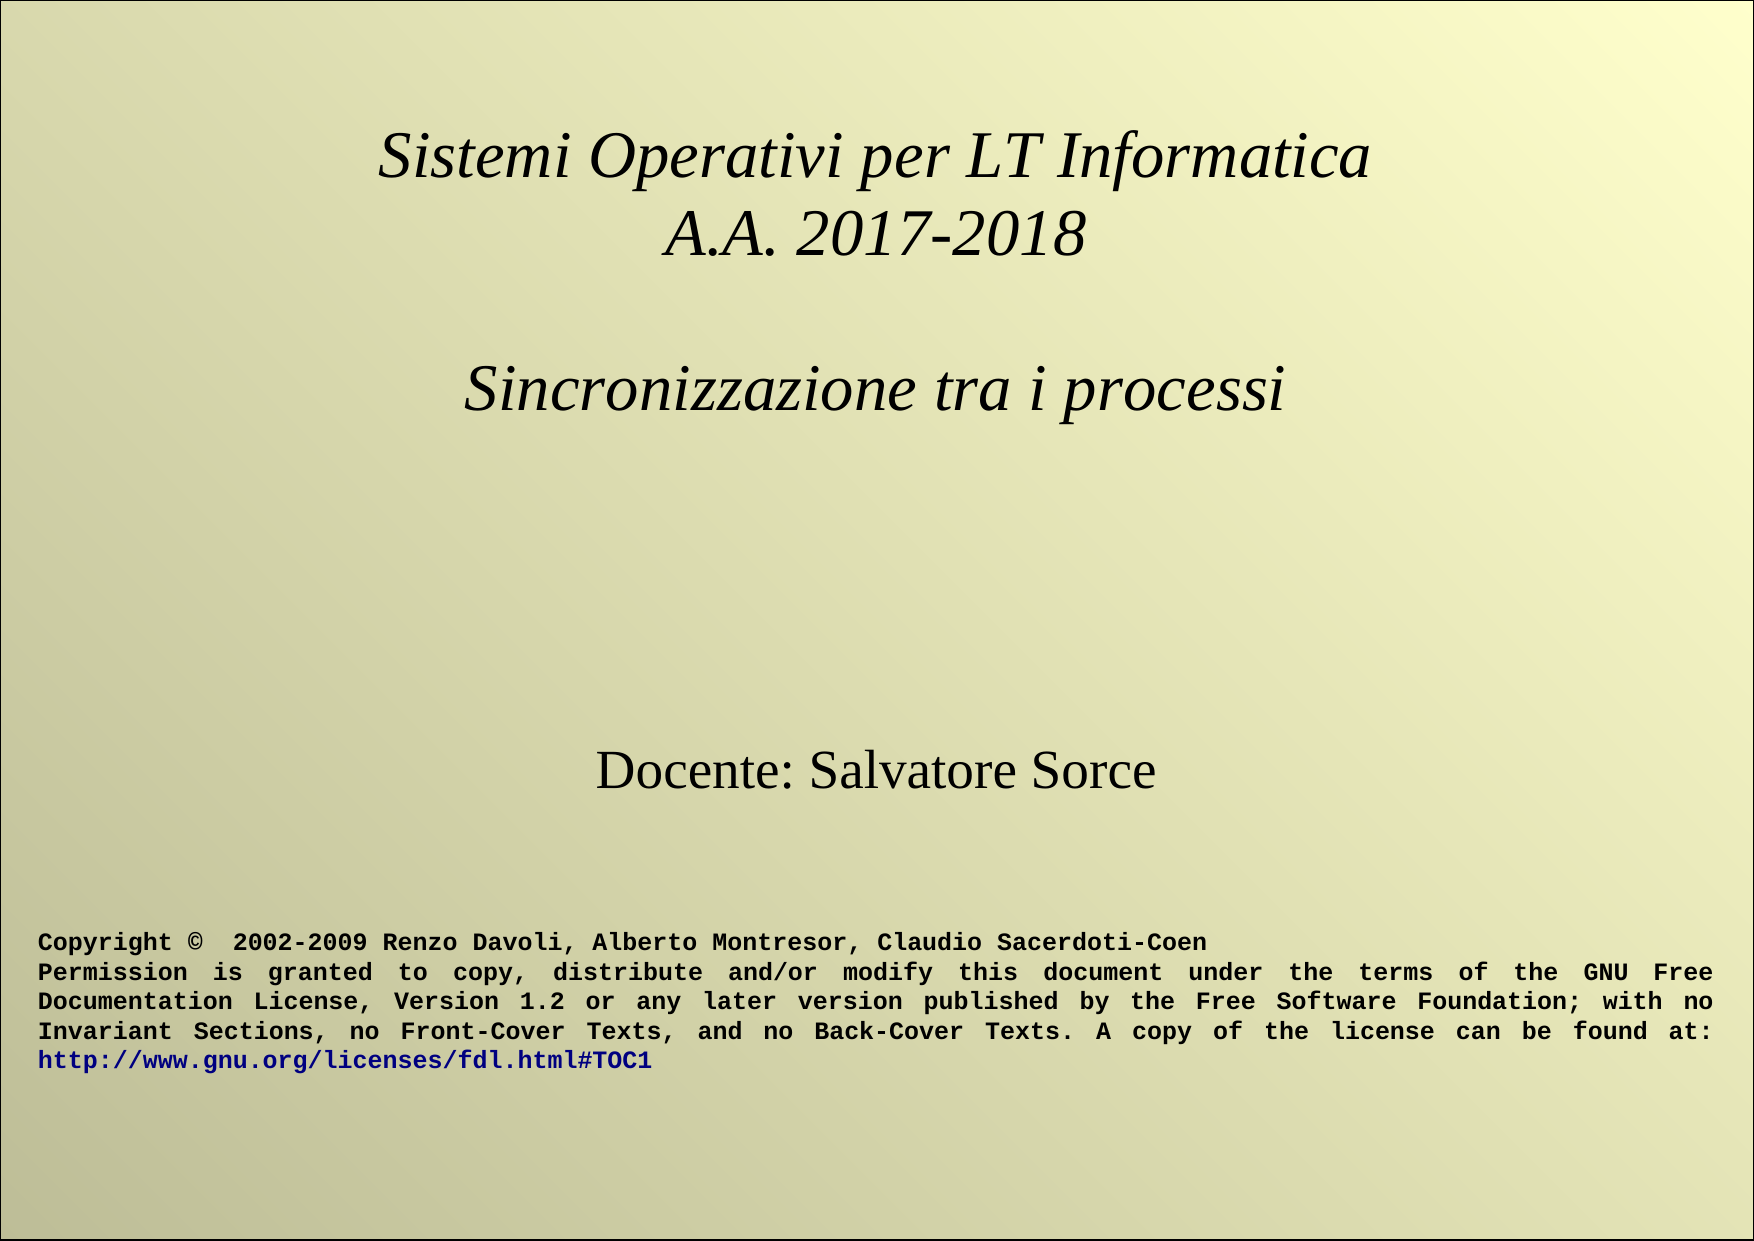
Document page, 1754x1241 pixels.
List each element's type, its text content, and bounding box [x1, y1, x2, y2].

text_box Sistemi Operativi per LT Informatica A.A. 2017-2018 Sincronizzazione tra i processi Docente: Salvatore Sorce Copyright © 2002-2009 Renzo Davoli, Alberto Montresor, Claudio Sacerdoti-Coen Permission is granted to copy, distribute and/or modify this document under the terms of the GNU Free Documentation License, Version 1.2 or any later version published by the Free Software Foundation; with no Invariant Sections, no Front-Cover Texts, and no Back-Cover Texts. A copy of the license can be found at: http://www.gnu.org/licenses/fdl.html#TOC1 [37, 40, 1716, 1235]
text_box [0, 0, 1754, 1241]
